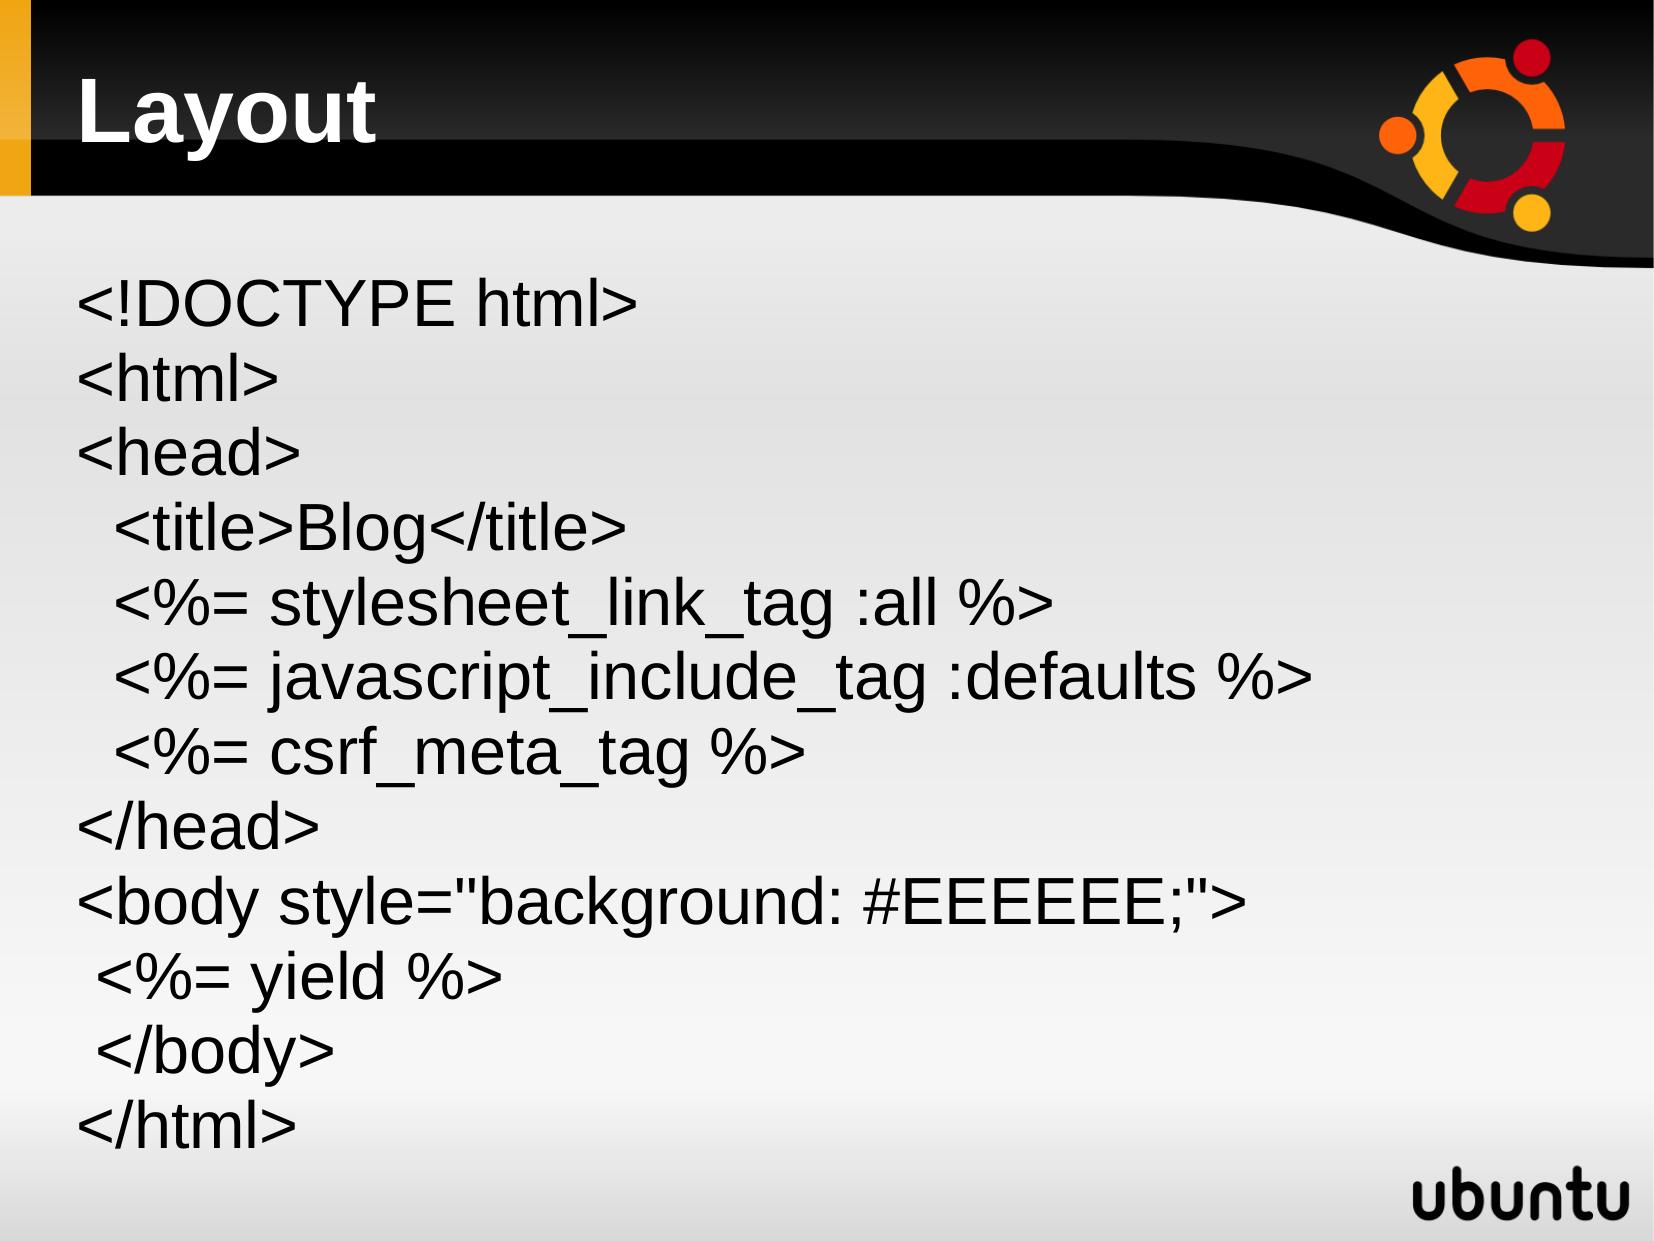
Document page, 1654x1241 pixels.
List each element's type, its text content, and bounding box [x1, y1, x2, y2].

title Layout [76, 14, 1565, 207]
list <!DOCTYPE html> <html> <head> <title>Blog</title> <%= stylesheet_link_tag :all %> <%= javascript_include_tag :defaults %> <%= csrf_meta_tag %> </head> <body style="background: #EEEEEE;"> <%= yield %> </body> </html> [76, 265, 1565, 1238]
picture [0, 0, 1654, 1241]
